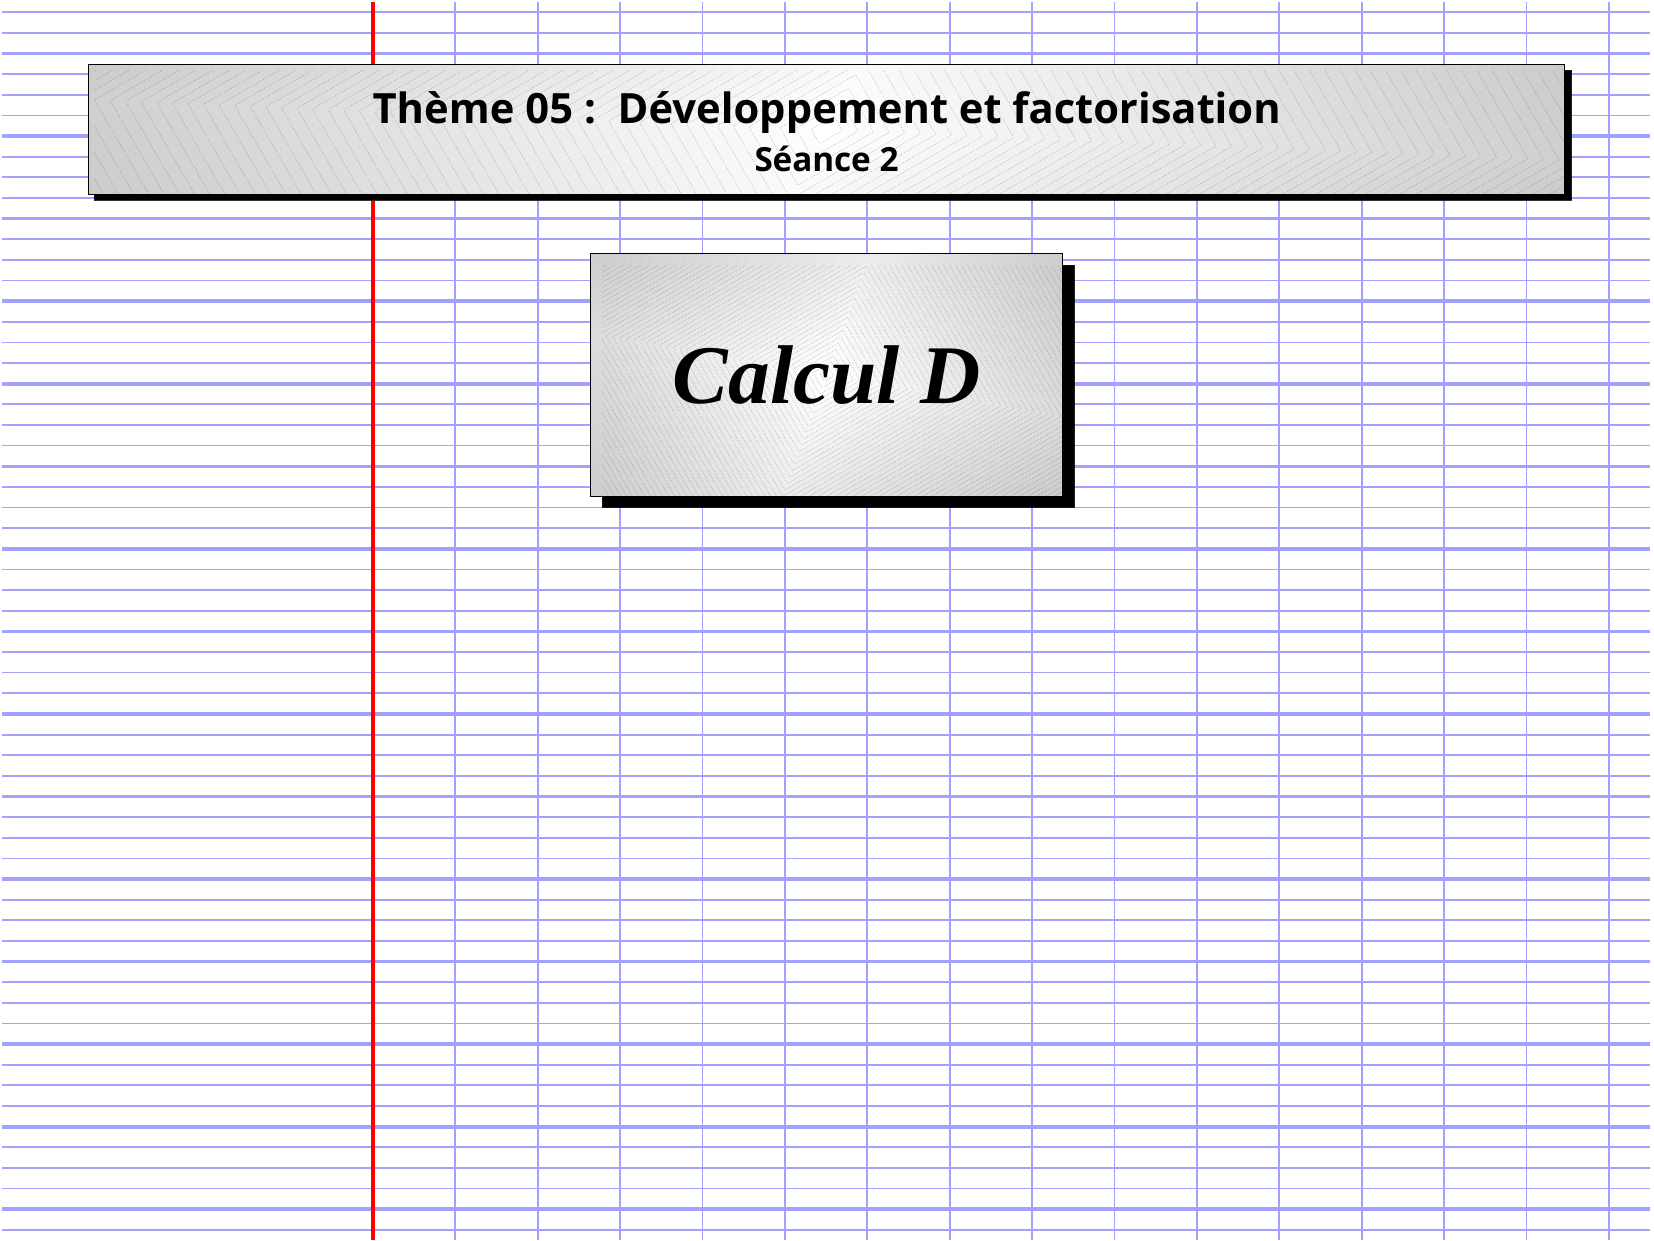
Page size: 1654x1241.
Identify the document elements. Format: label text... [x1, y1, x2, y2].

text_box Calcul D [590, 253, 1063, 497]
picture [0, 0, 1654, 1241]
text_box Thème 05 : Développement et factorisation Séance 2 [88, 64, 1565, 195]
